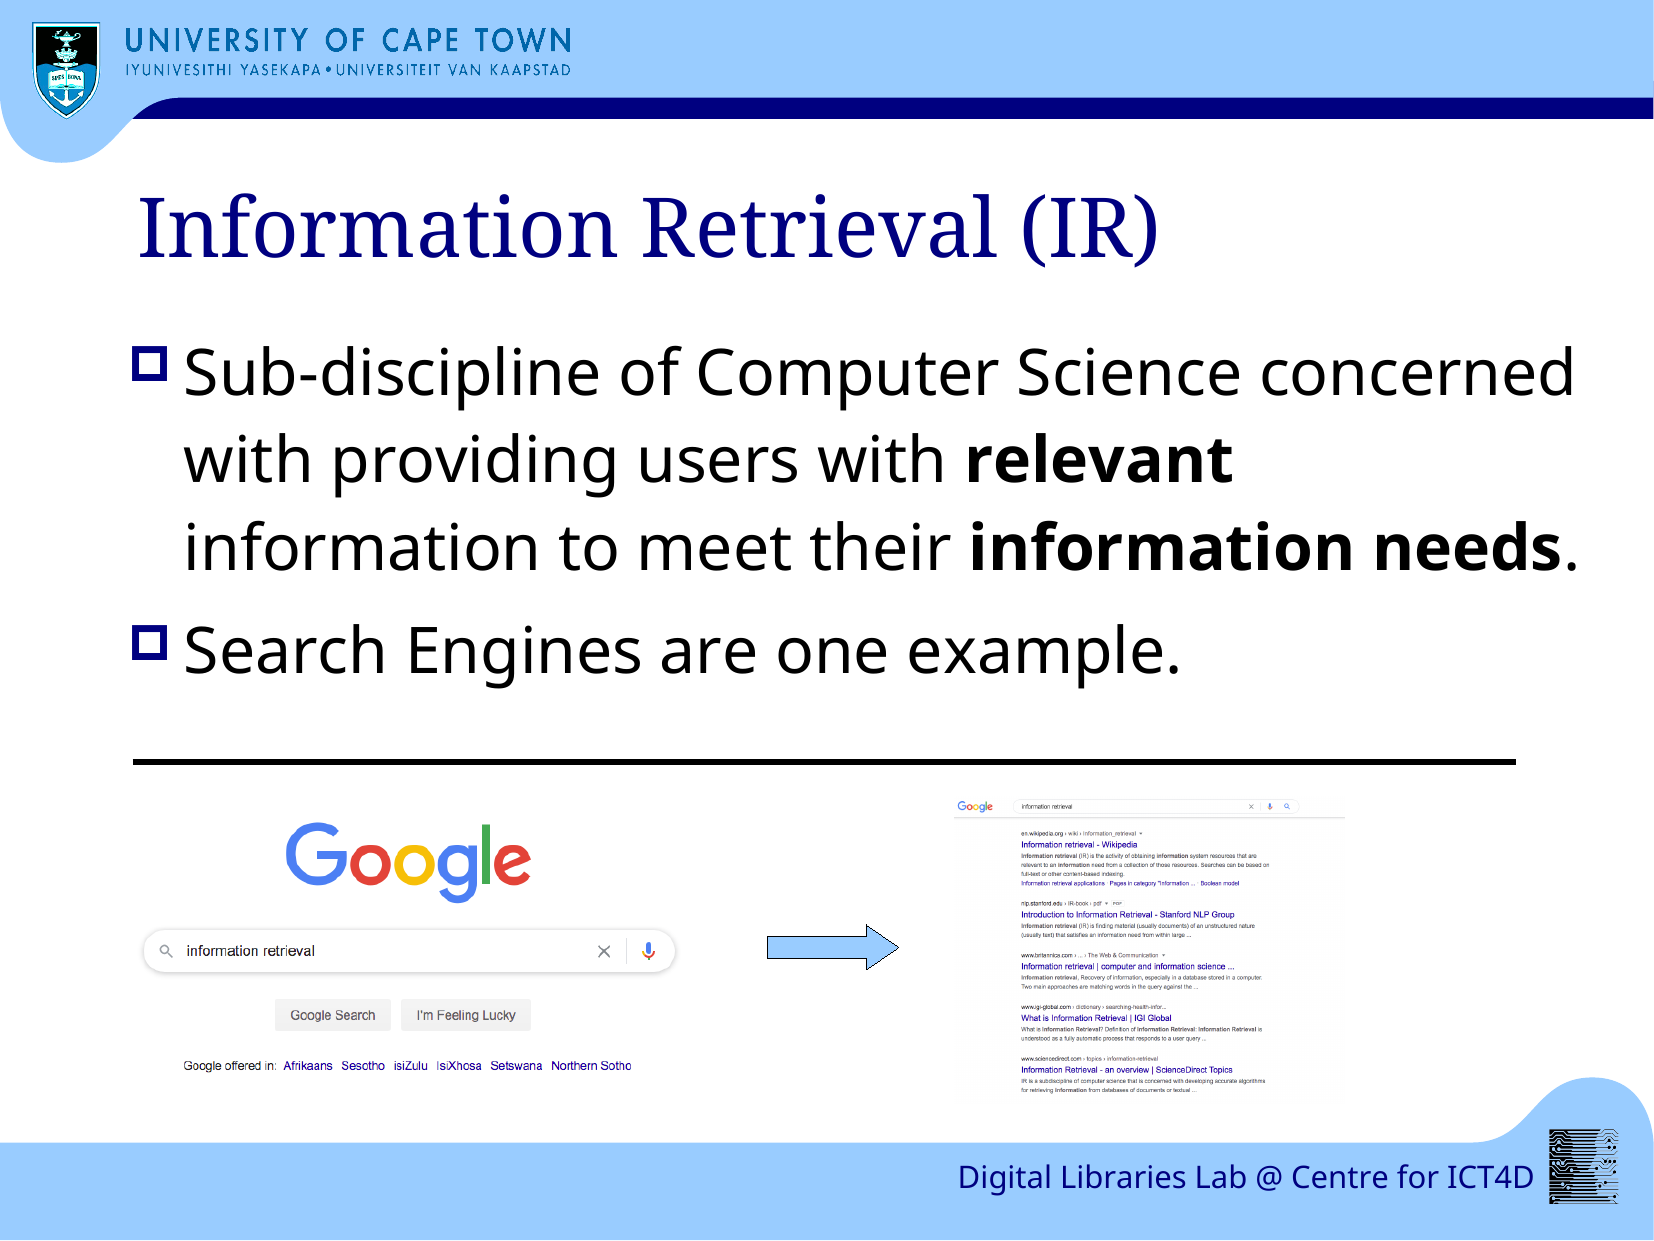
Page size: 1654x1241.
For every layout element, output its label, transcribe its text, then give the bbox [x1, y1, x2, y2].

list Sub-discipline of Computer Science concerned with providing users with relevant information to meet their information needs. Search Engines are one example. [128, 326, 1597, 1046]
picture [114, 773, 701, 1103]
text_box [767, 924, 899, 970]
title Information Retrieval (IR) [137, 155, 1598, 296]
picture [32, 22, 101, 120]
picture [122, 25, 573, 78]
picture [954, 796, 1345, 1104]
picture [1549, 1129, 1619, 1204]
